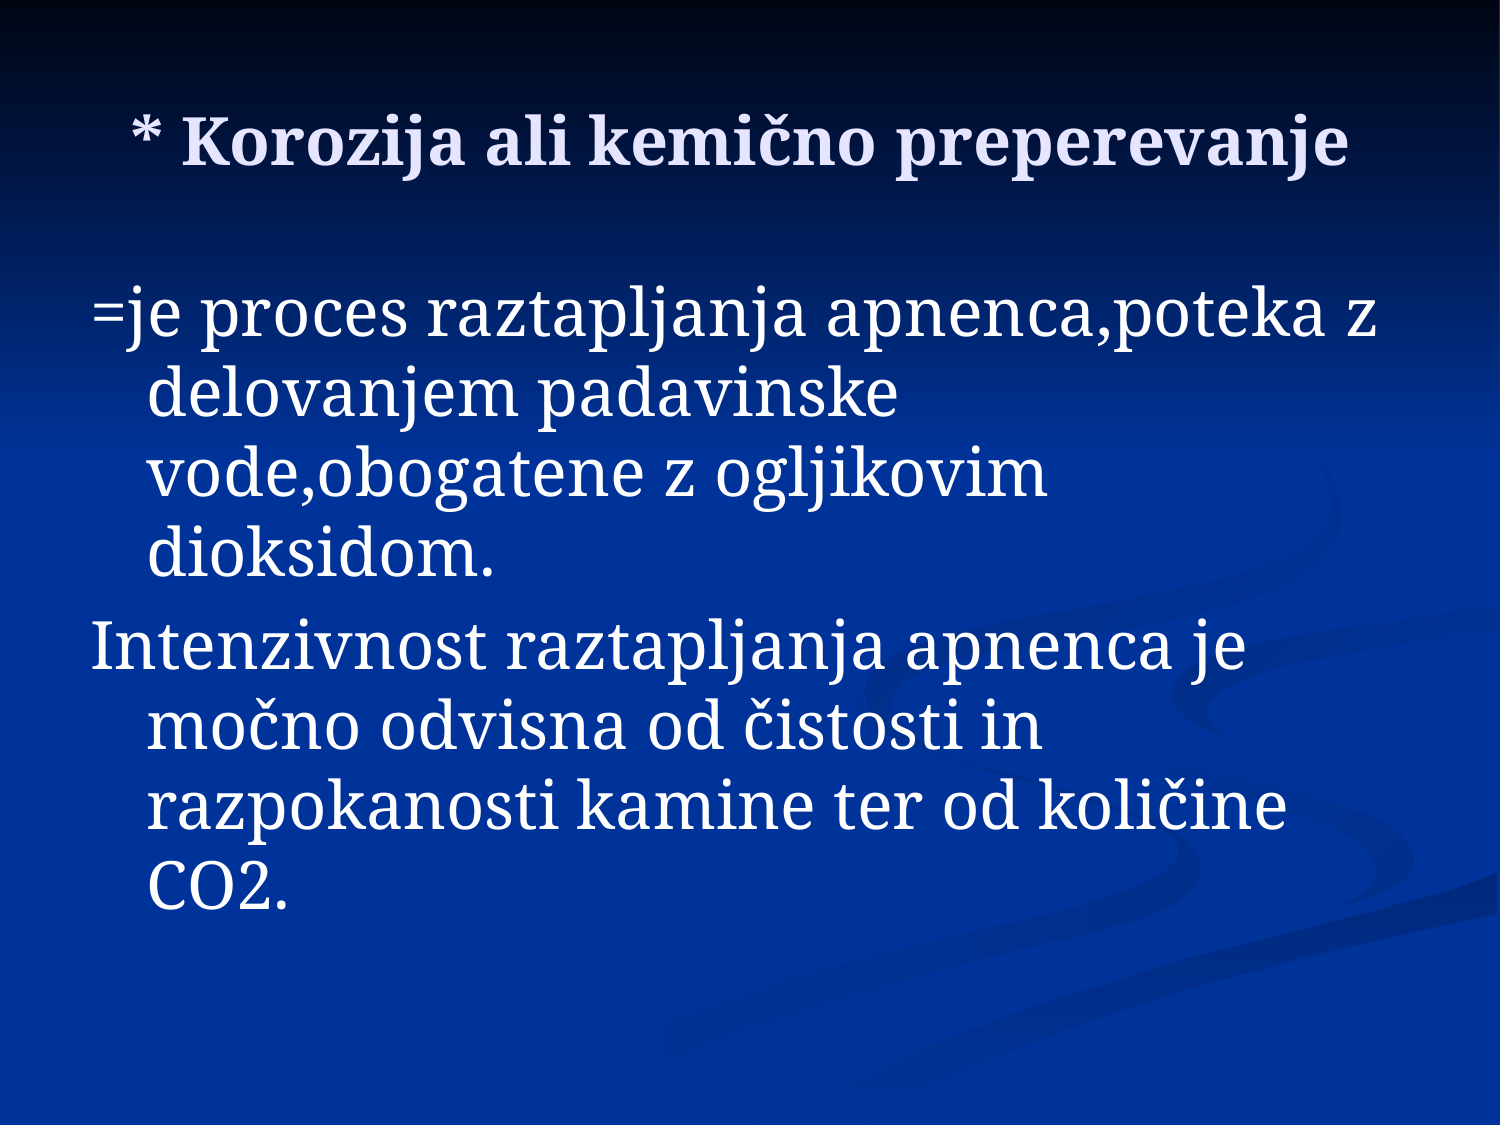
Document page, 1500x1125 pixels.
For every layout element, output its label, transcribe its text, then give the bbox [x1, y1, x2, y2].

list =je proces raztapljanja apnenca,poteka z delovanjem padavinske vode,obogatene z ogljikovim dioksidom. Intenzivnost raztapljanja apnenca je močno odvisna od čistosti in razpokanosti kamine ter od količine CO2. [75, 262, 1425, 1005]
title * Korozija ali kemično preperevanje [75, 45, 1425, 233]
